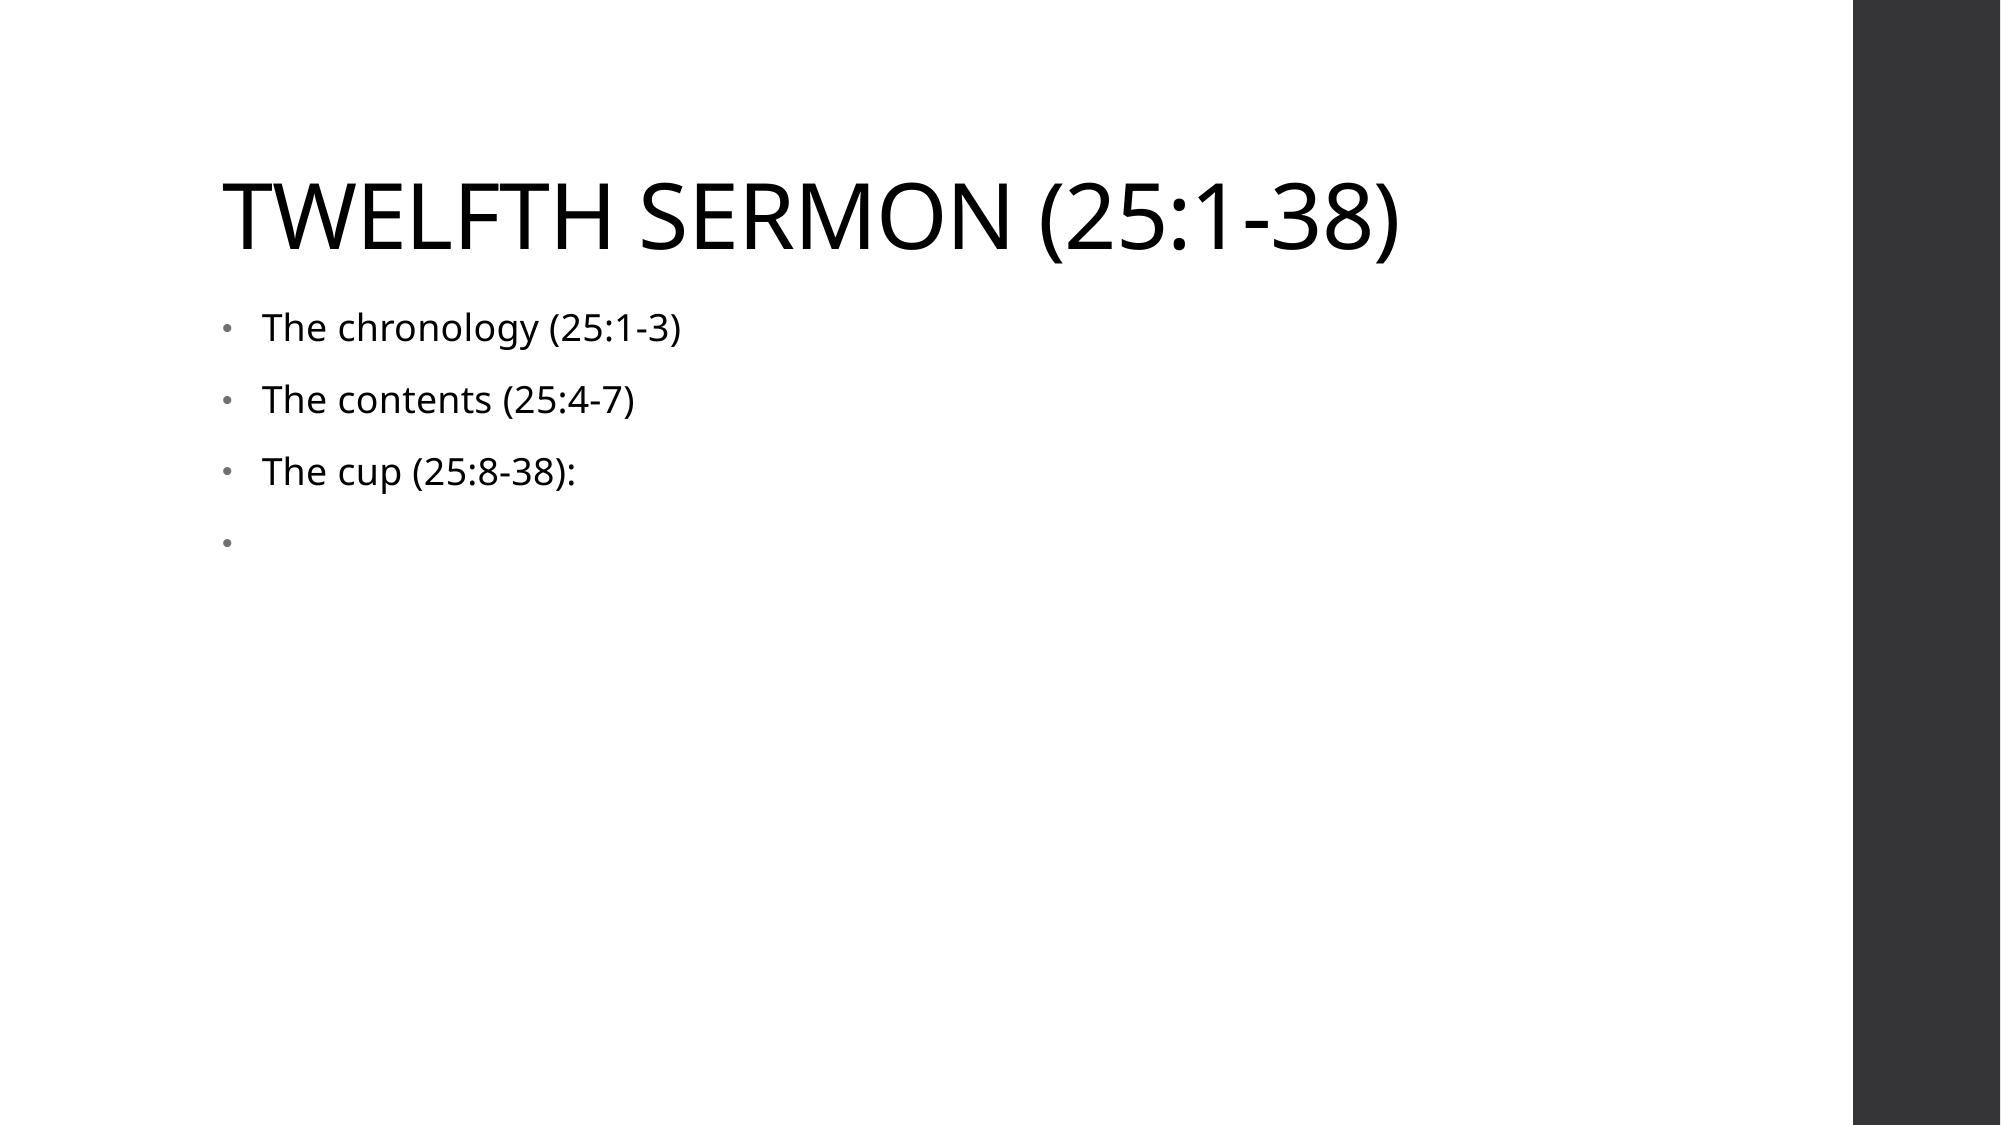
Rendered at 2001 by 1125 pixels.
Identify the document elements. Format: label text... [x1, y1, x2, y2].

list The chronology (25:1-3) The contents (25:4-7) The cup (25:8-38): [206, 299, 1617, 1014]
title TWELFTH SERMON (25:1-38) [206, 60, 1797, 278]
